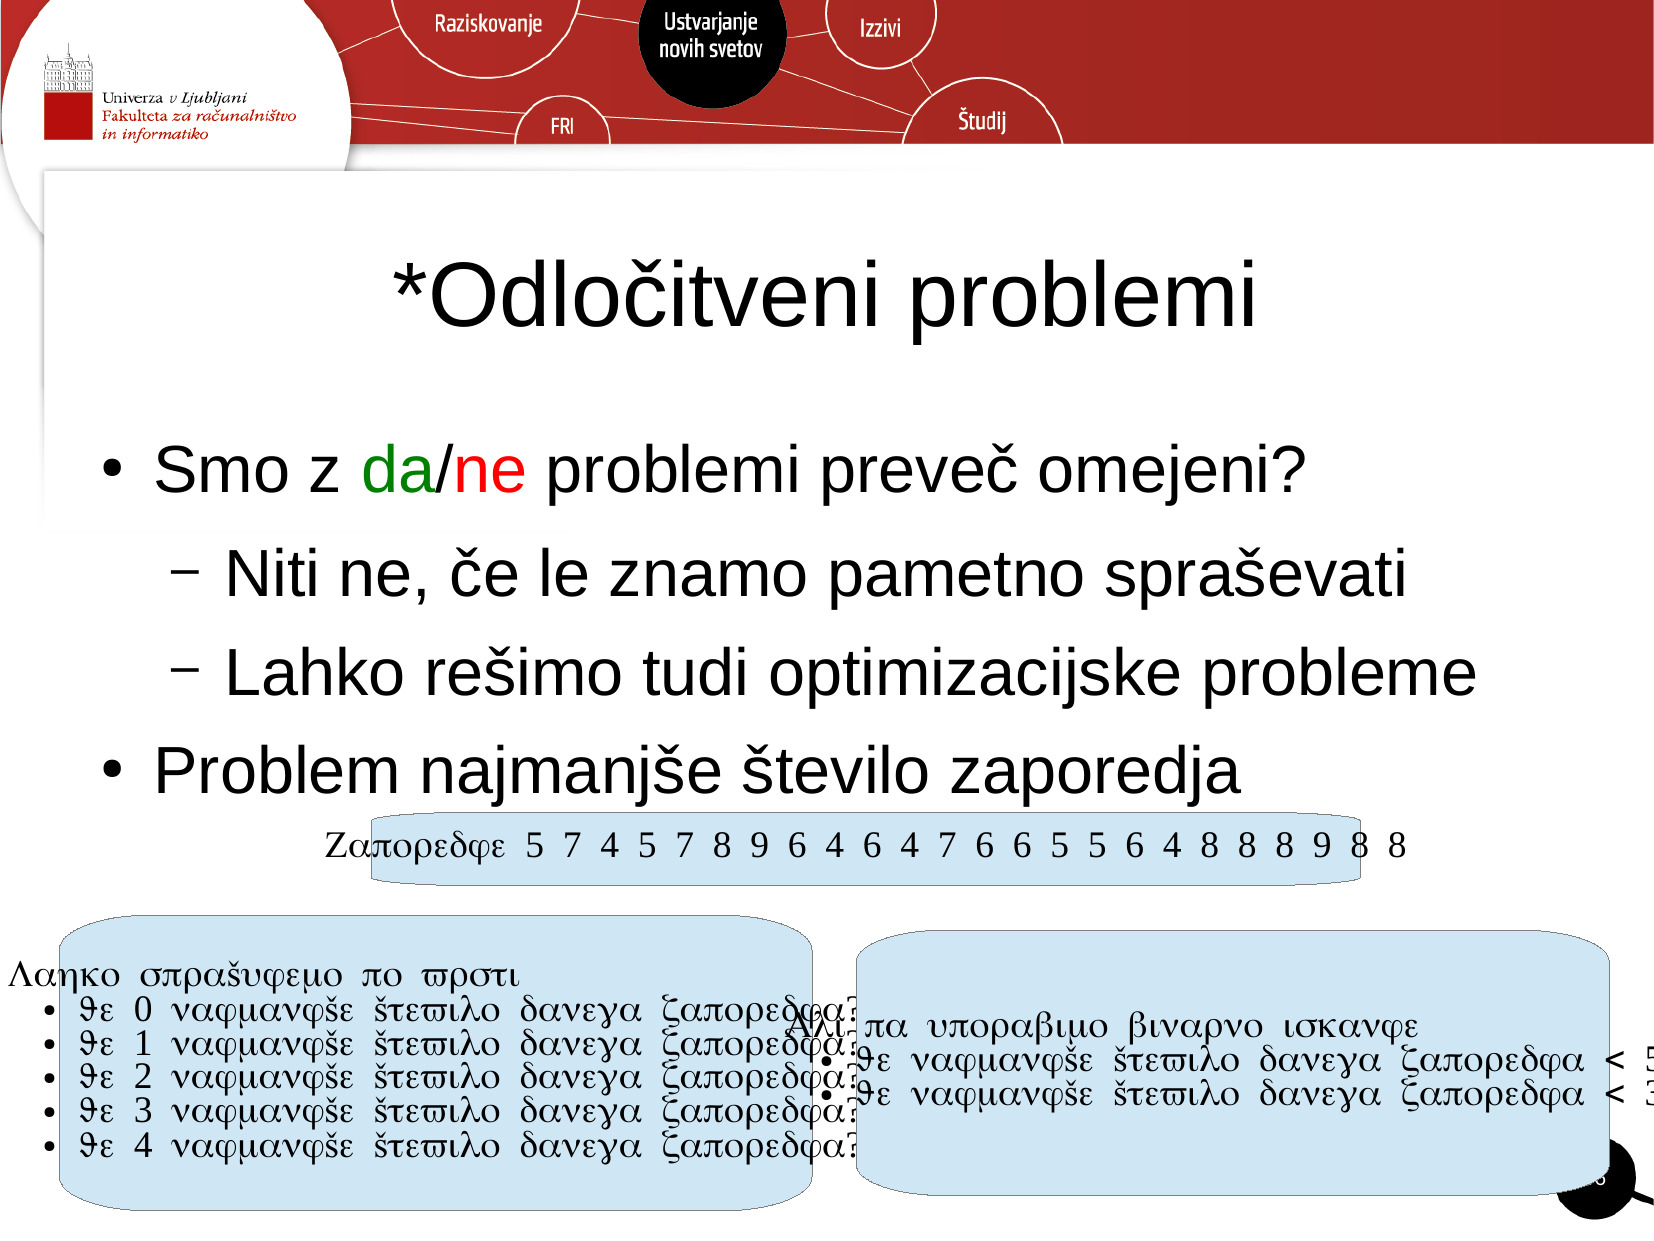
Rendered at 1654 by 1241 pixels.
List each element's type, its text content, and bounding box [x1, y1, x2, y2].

picture [0, 0, 1654, 1241]
text_box <številka> [1553, 1145, 1636, 1212]
list Smo z da/ne problemi preveč omejeni? Niti ne, če le znamo pametno spraševati Lahko rešimo tudi optimizacijske probleme Problem najmanjše število zaporedja [82, 431, 1538, 1152]
text_box Zaporedje 5 7 4 5 7 8 9 6 4 6 4 7 6 6 5 5 6 4 8 8 8 9 8 8 [371, 812, 1361, 886]
text_box Lahko sprašujemo po vrsti Je 0 najmanjše število danega zaporedja? Je 1 najmanjše število danega zaporedja? Je 2 najmanjše število danega zaporedja? Je 3 najmanjše število danega zaporedja? Je 4 najmanjše število danega zaporedja? [59, 915, 813, 1211]
text_box Ali pa uporabimo binarno iskanje Je najmanjše število danega zaporedja < 5? Je najmanjše število danega zaporedja < 3? [856, 930, 1610, 1196]
picture [1649, 1049, 1654, 1057]
title *Odločitveni problemi [82, 191, 1571, 399]
